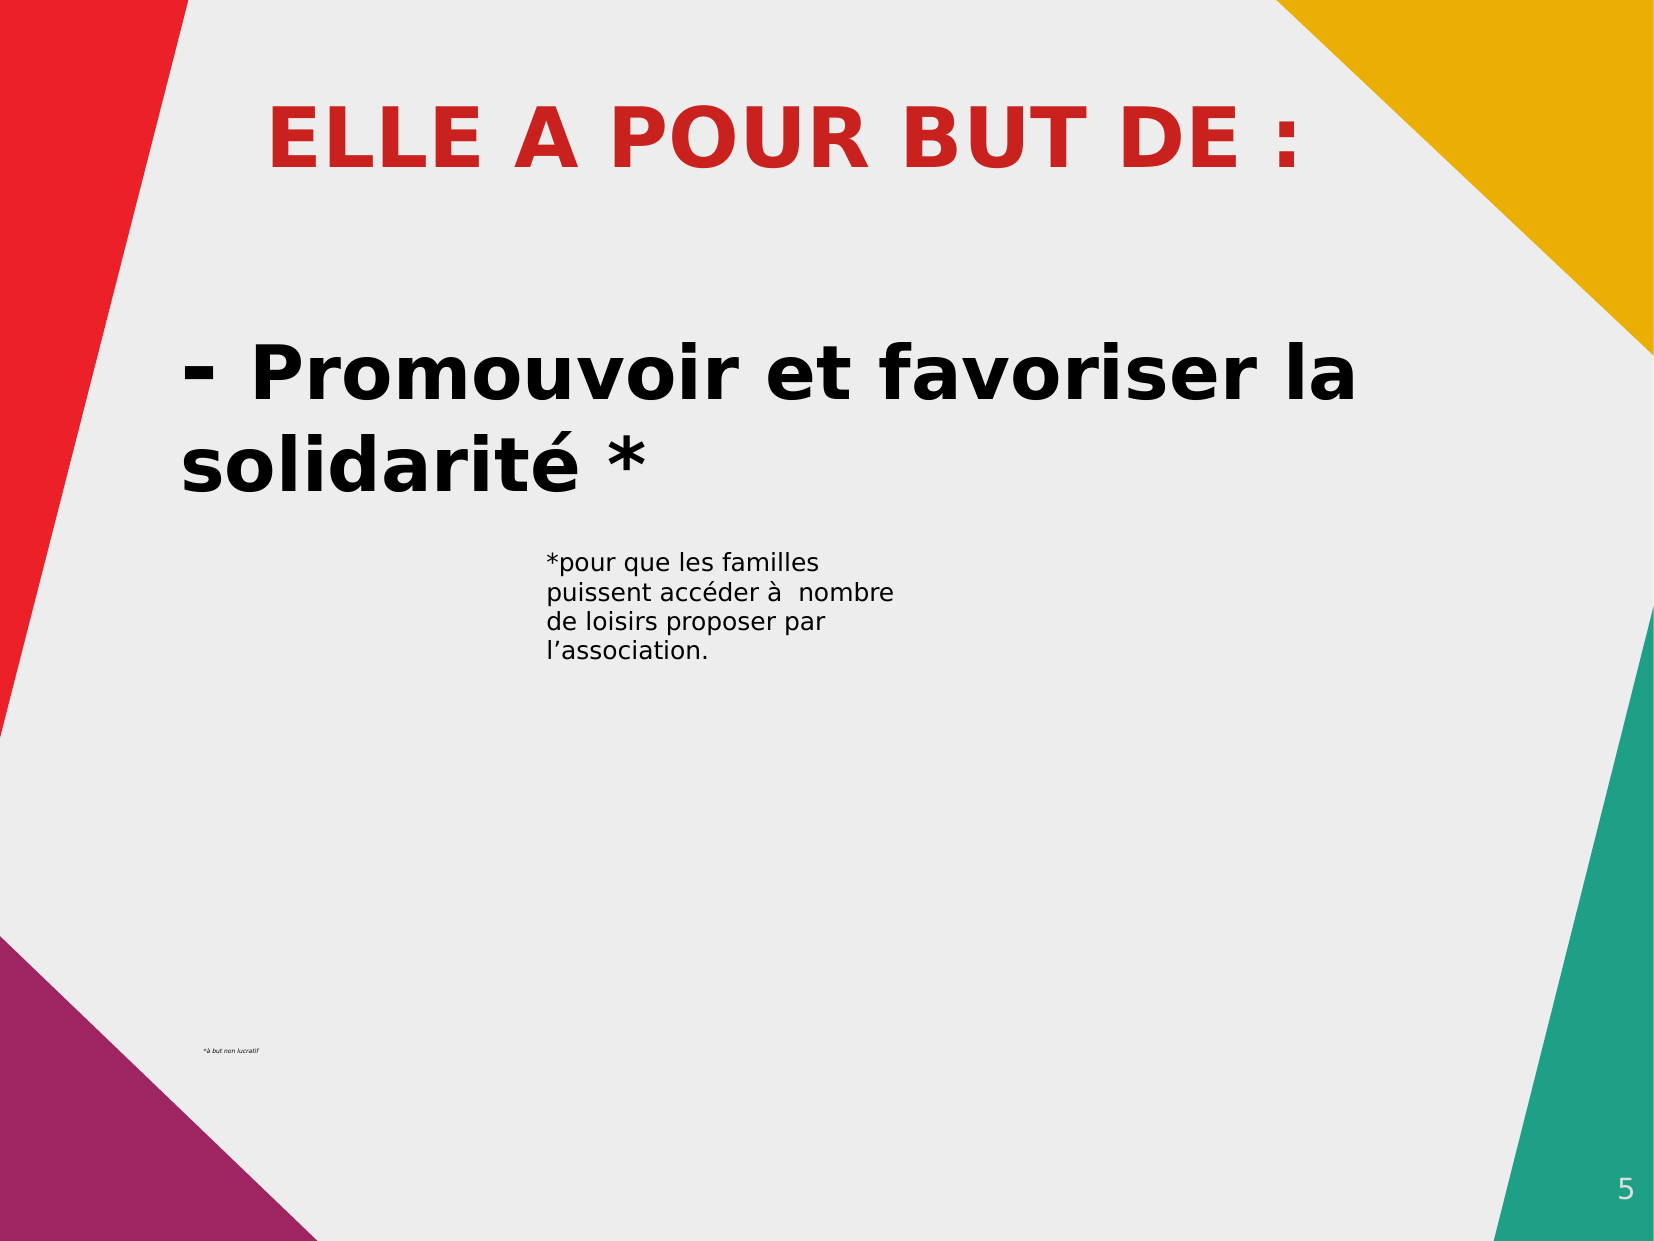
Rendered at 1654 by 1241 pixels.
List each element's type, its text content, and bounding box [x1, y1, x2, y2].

text_box - Promouvoir et favoriser la solidarité * [165, 307, 1501, 1089]
text_box ELLE A POUR BUT DE : [153, 82, 1418, 292]
text_box *pour que les familles puissent accéder à nombre de loisirs proposer par l’association. [531, 541, 945, 674]
text_box *à but non lucratif [188, 1040, 1229, 1087]
